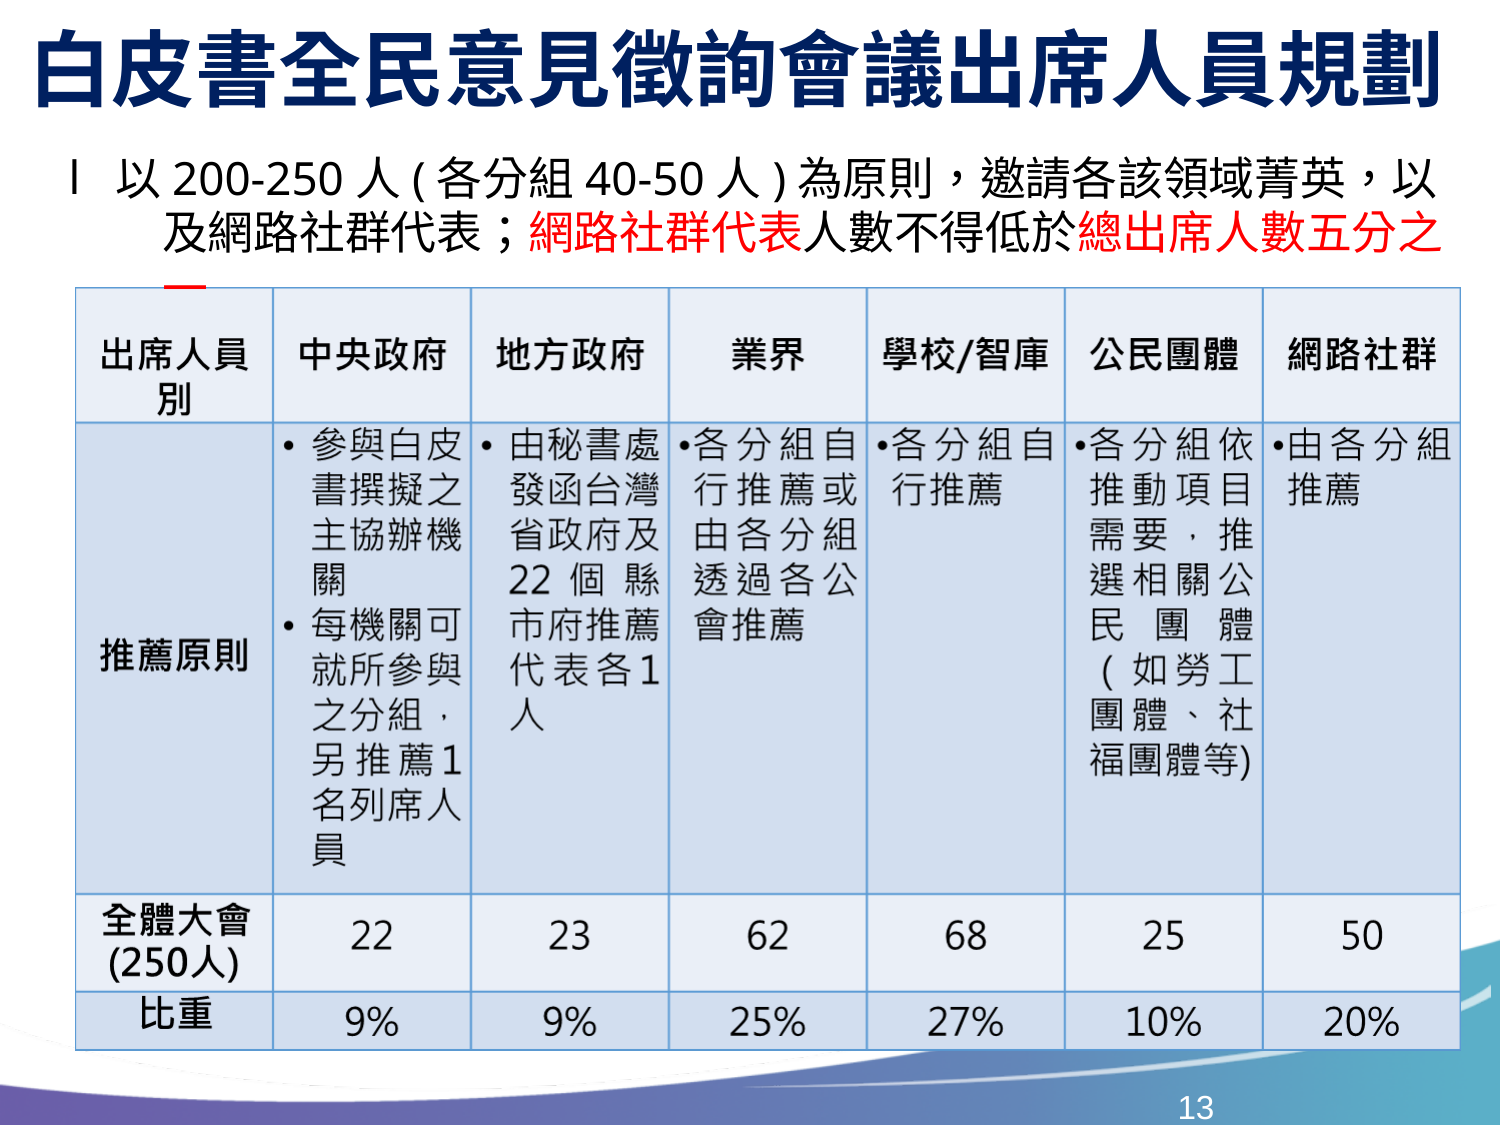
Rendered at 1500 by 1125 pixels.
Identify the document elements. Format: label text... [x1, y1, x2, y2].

picture [75, 322, 1461, 1069]
text_box 白皮書全民意見徵詢會議出席人員規劃 [0, 21, 1500, 168]
text_box 以200-250人(各分組40-50人)為原則，邀請各該領域菁英，以及網路社群代表；網路社群代表人數不得低於總出席人數五分之一 [54, 142, 1461, 322]
